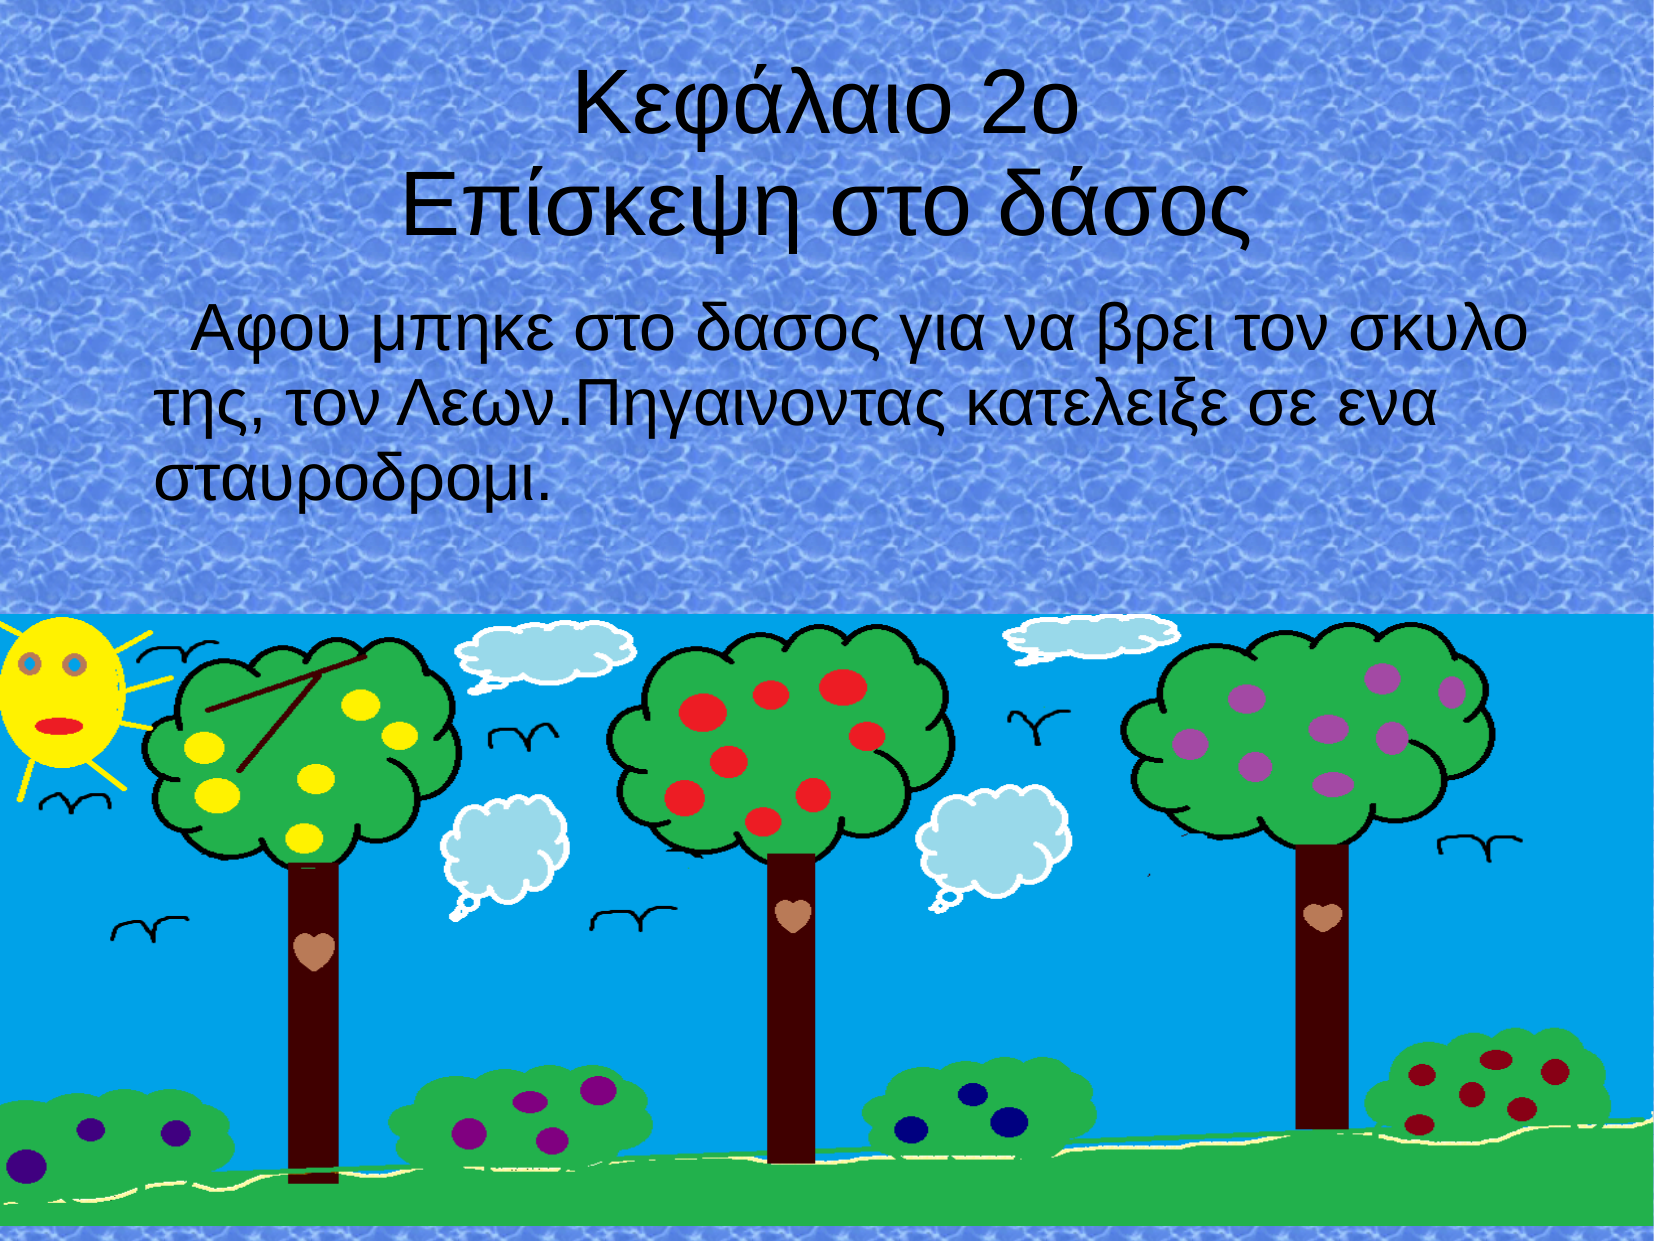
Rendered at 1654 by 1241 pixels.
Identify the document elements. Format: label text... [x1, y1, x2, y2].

picture [150, 925, 156, 941]
picture [1033, 727, 1039, 745]
picture [455, 621, 637, 695]
list Αφου μπηκε στο δασος για να βρει τον σκυλο της, τον Λεων.Πηγαινοντας κατελειξε σε ενα σταυροδρομι. [82, 290, 1538, 614]
picture [440, 795, 569, 921]
picture [0, 618, 1654, 1241]
picture [183, 653, 188, 661]
picture [1484, 842, 1489, 860]
picture [916, 785, 1072, 913]
picture [1003, 614, 1181, 666]
picture [637, 917, 642, 930]
title Κεφάλαιο 2ο Επίσκεψη στο δάσος [82, 49, 1571, 257]
picture [0, 0, 1654, 613]
picture [524, 739, 529, 750]
